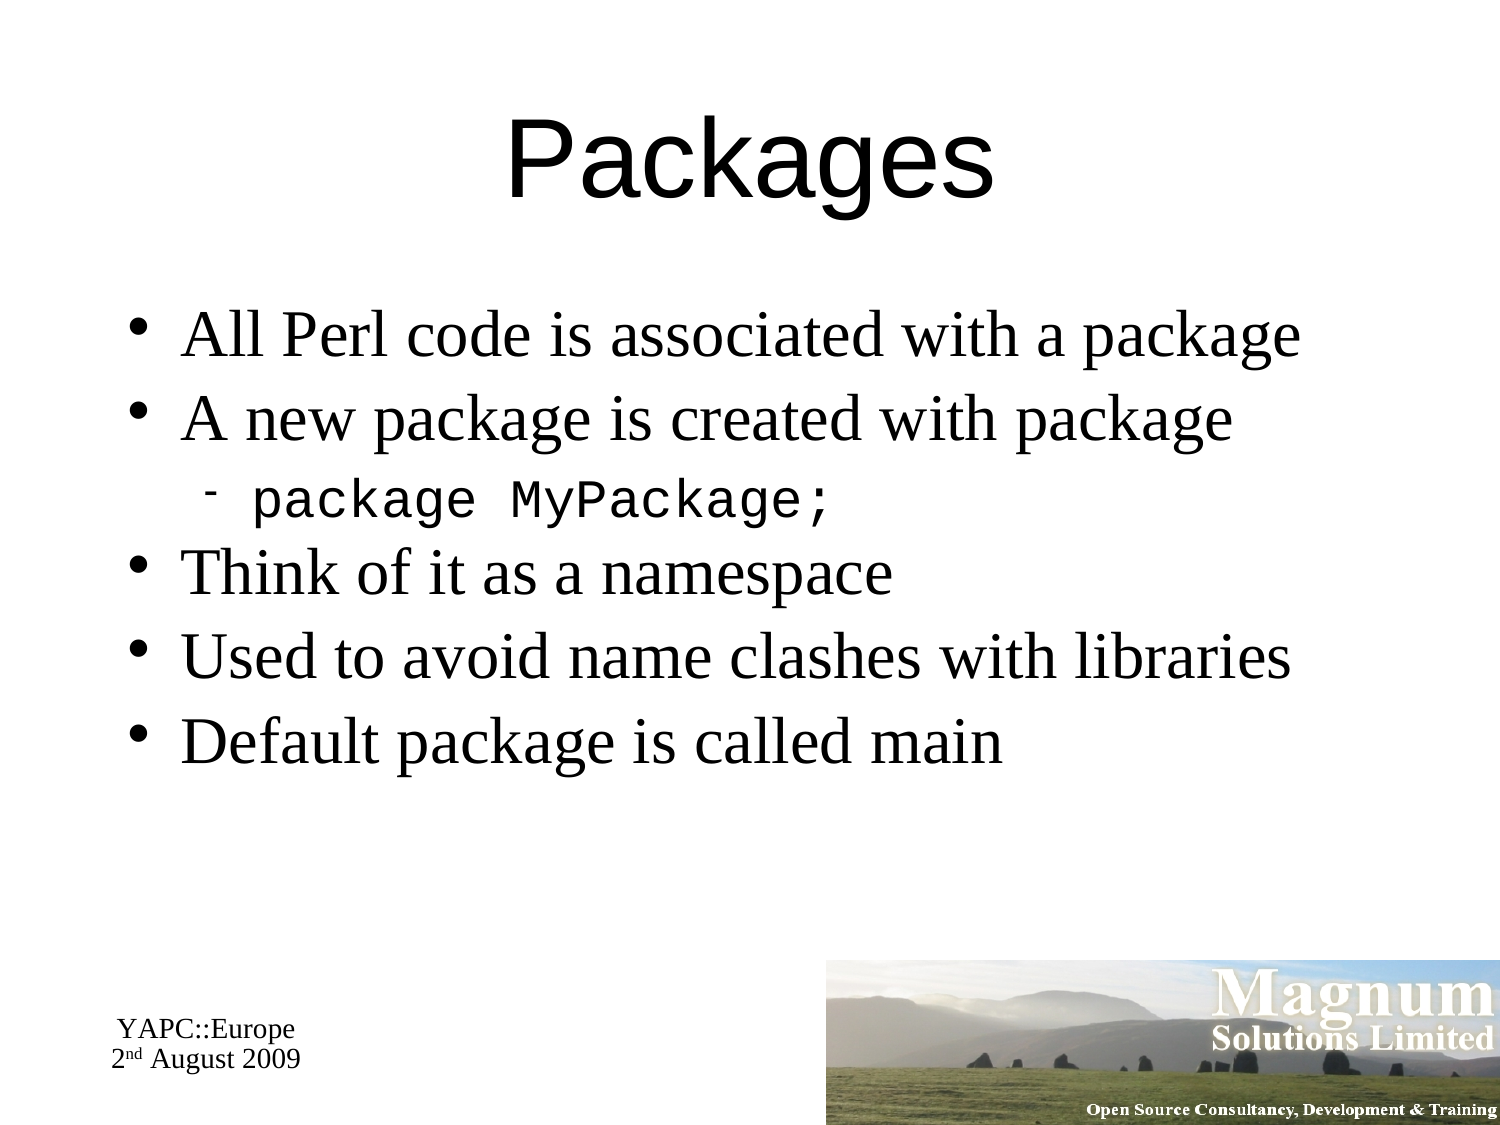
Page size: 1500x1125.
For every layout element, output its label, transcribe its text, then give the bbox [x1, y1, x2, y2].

picture [826, 960, 1500, 1125]
list All Perl code is associated with a package A new package is created with package package MyPackage; Think of it as a namespace Used to avoid name clashes with libraries Default package is called main [110, 312, 1391, 794]
title Packages [110, 26, 1391, 288]
